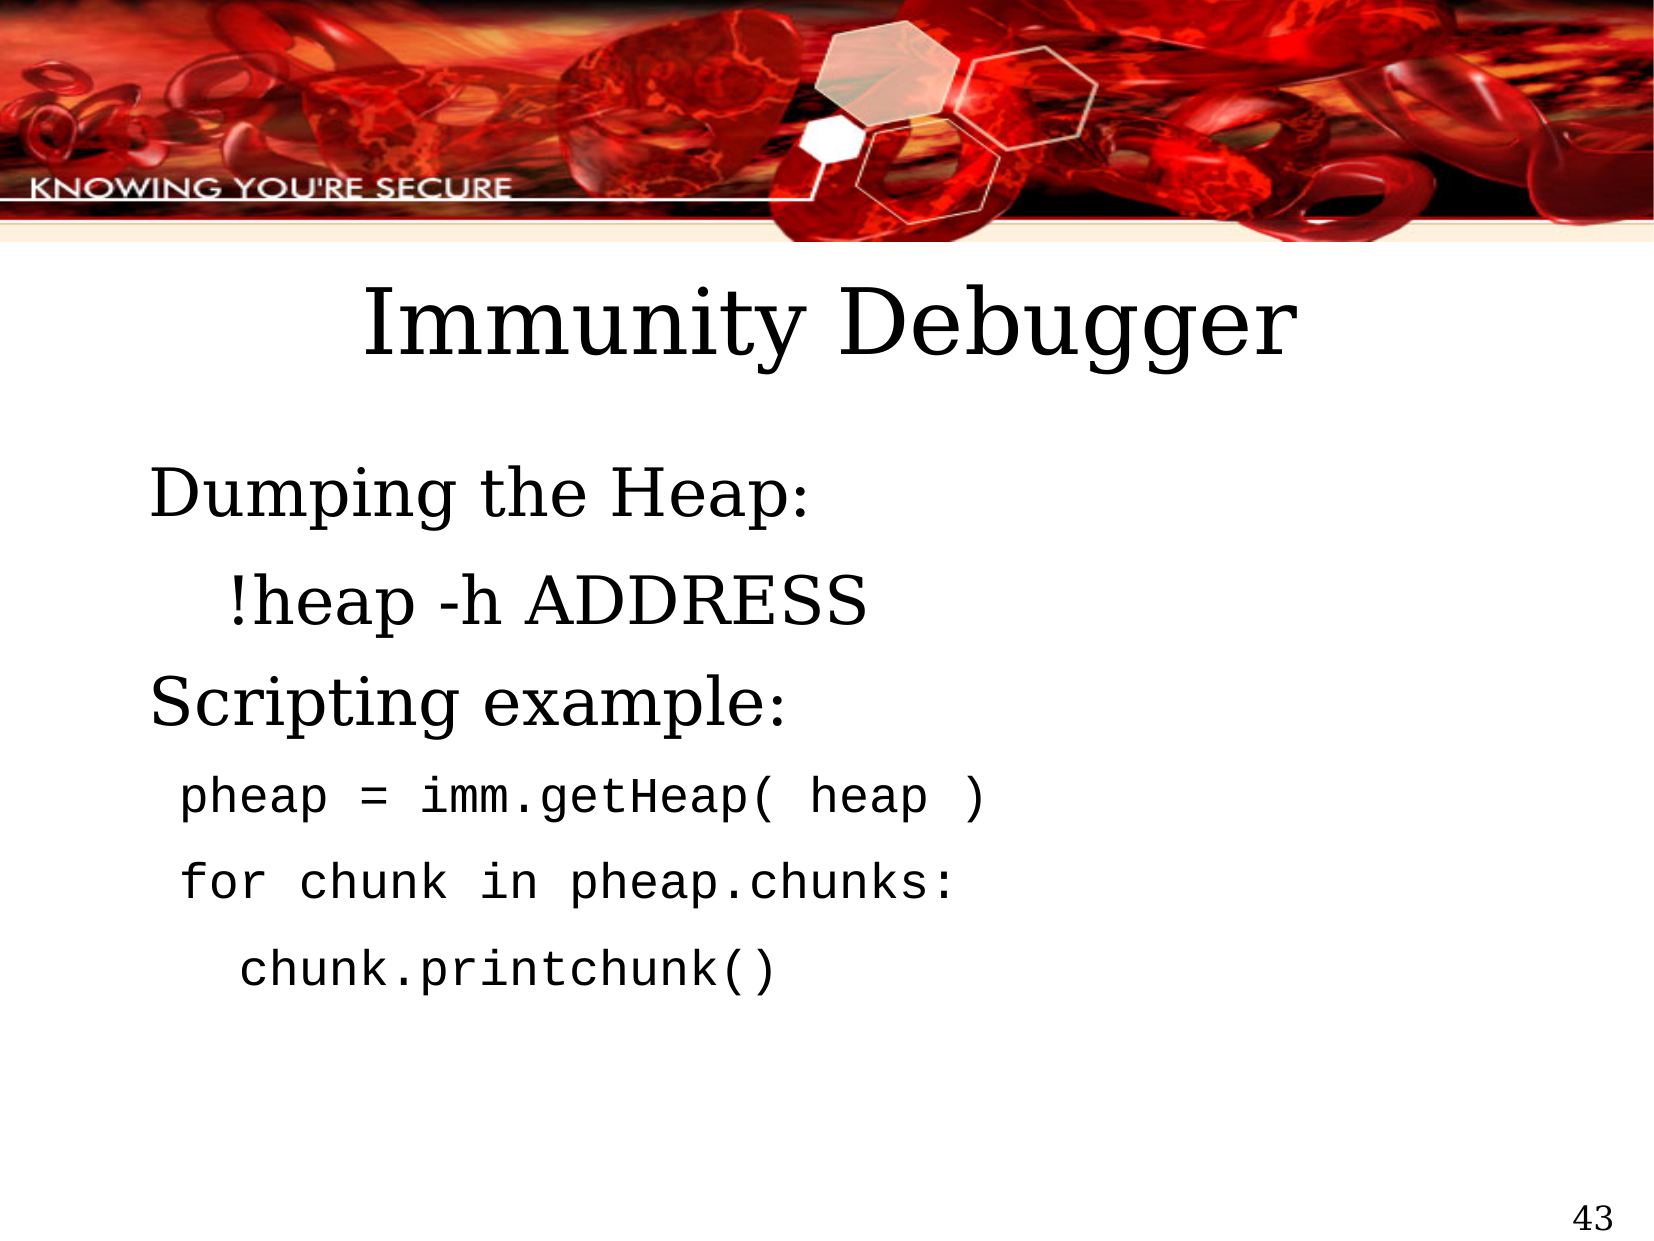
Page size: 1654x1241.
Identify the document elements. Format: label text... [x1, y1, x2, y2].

title Immunity Debugger [123, 219, 1536, 427]
list Dumping the Heap: !heap -h ADDRESS Scripting example: pheap = imm.getHeap( heap ) for chunk in pheap.chunks: chunk.printchunk() [131, 454, 1544, 1189]
picture [0, 0, 1654, 242]
